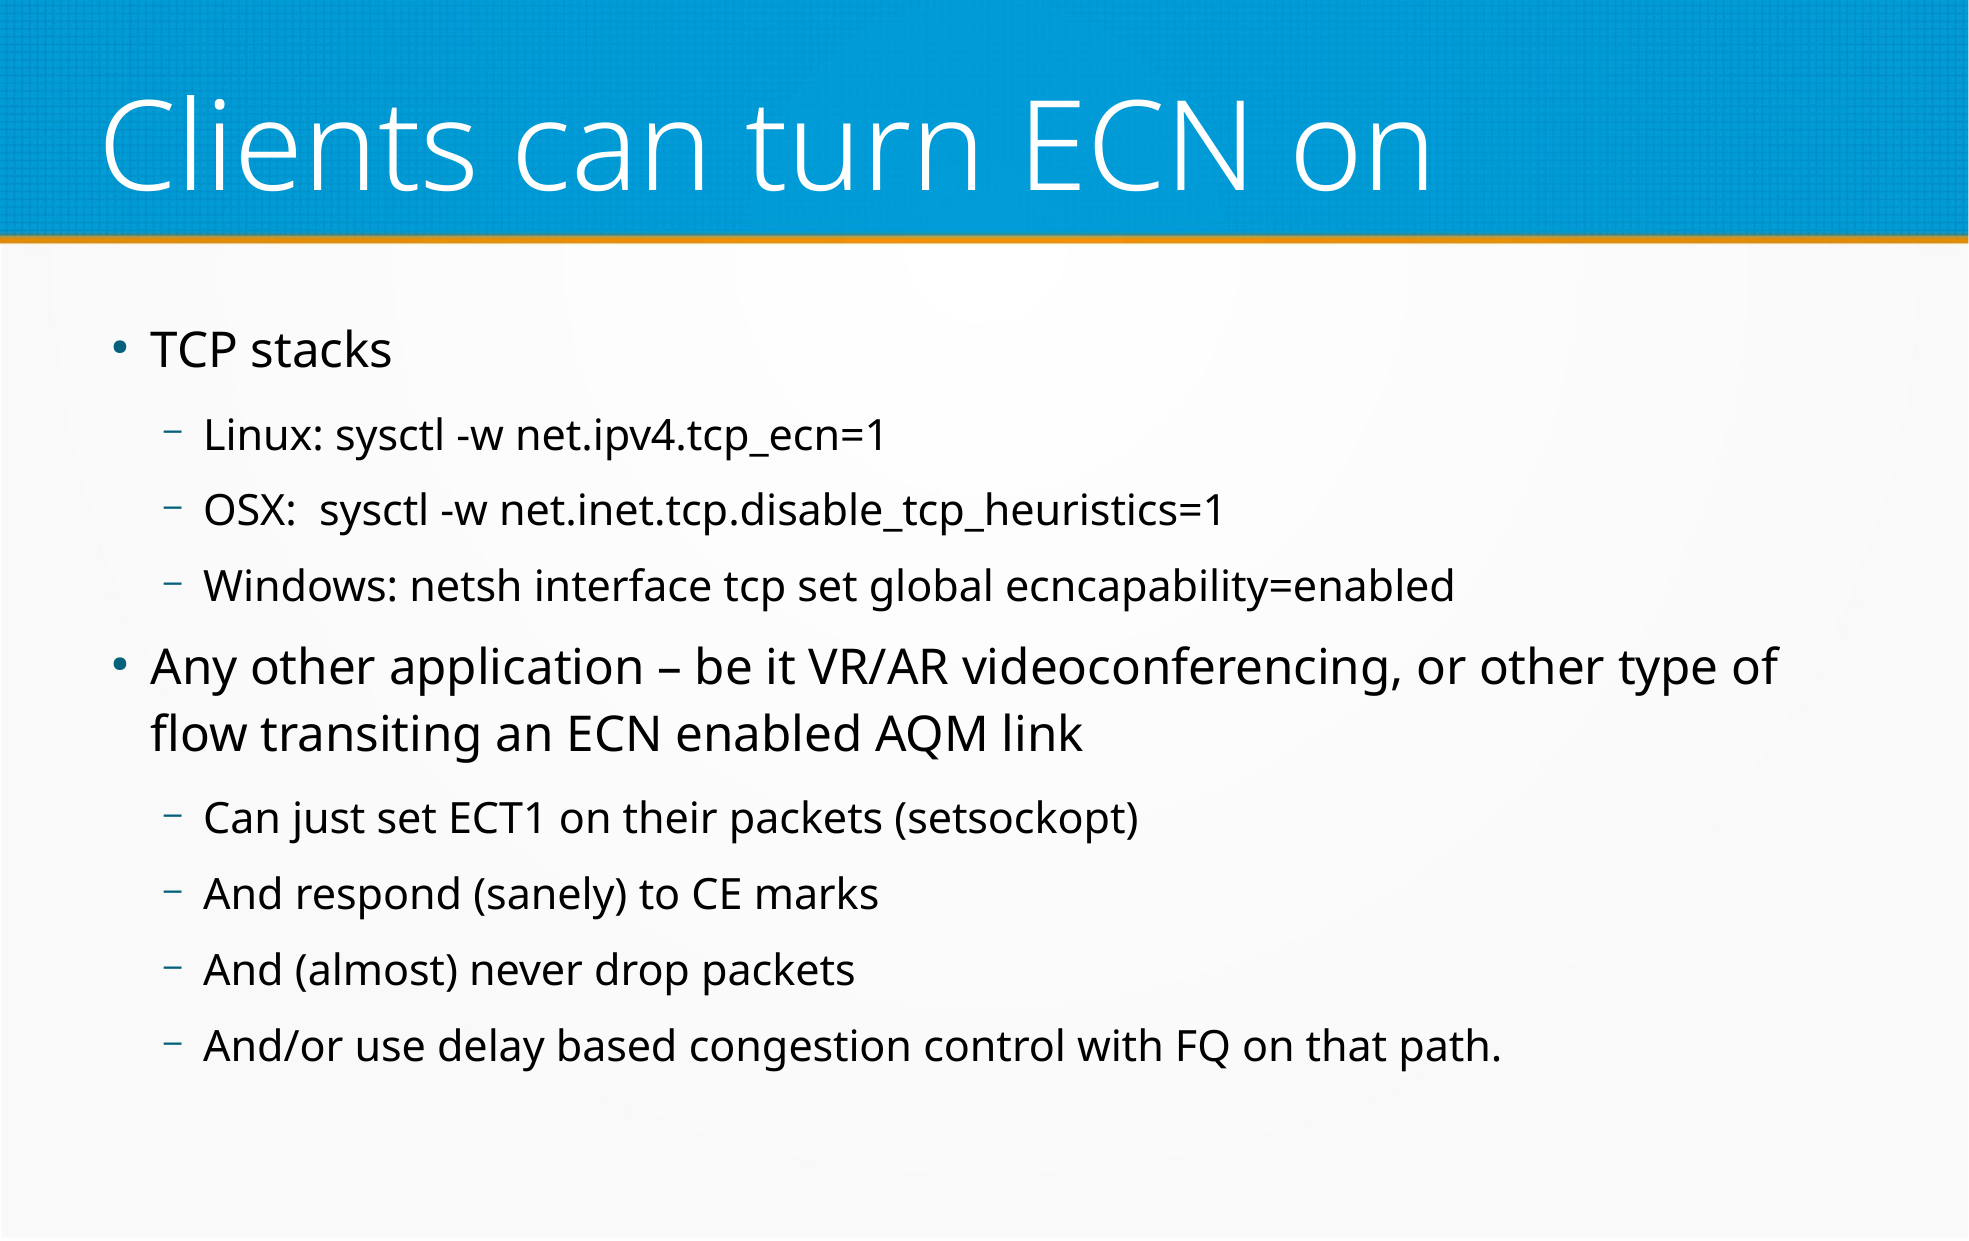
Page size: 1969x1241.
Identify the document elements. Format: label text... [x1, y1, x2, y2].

title Clients can turn ECN on [98, 19, 1870, 227]
picture [0, 233, 1969, 1241]
list TCP stacks Linux: sysctl -w net.ipv4.tcp_ecn=1 OSX: sysctl -w net.inet.tcp.disable_tcp_heuristics=1 Windows: netsh interface tcp set global ecncapability=enabled Any other application – be it VR/AR videoconferencing, or other type of flow transiting an ECN enabled AQM link Can just set ECT1 on their packets (setsockopt) And respond (sanely) to CE marks And (almost) never drop packets And/or use delay based congestion control with FQ on that path. [98, 315, 1861, 1081]
